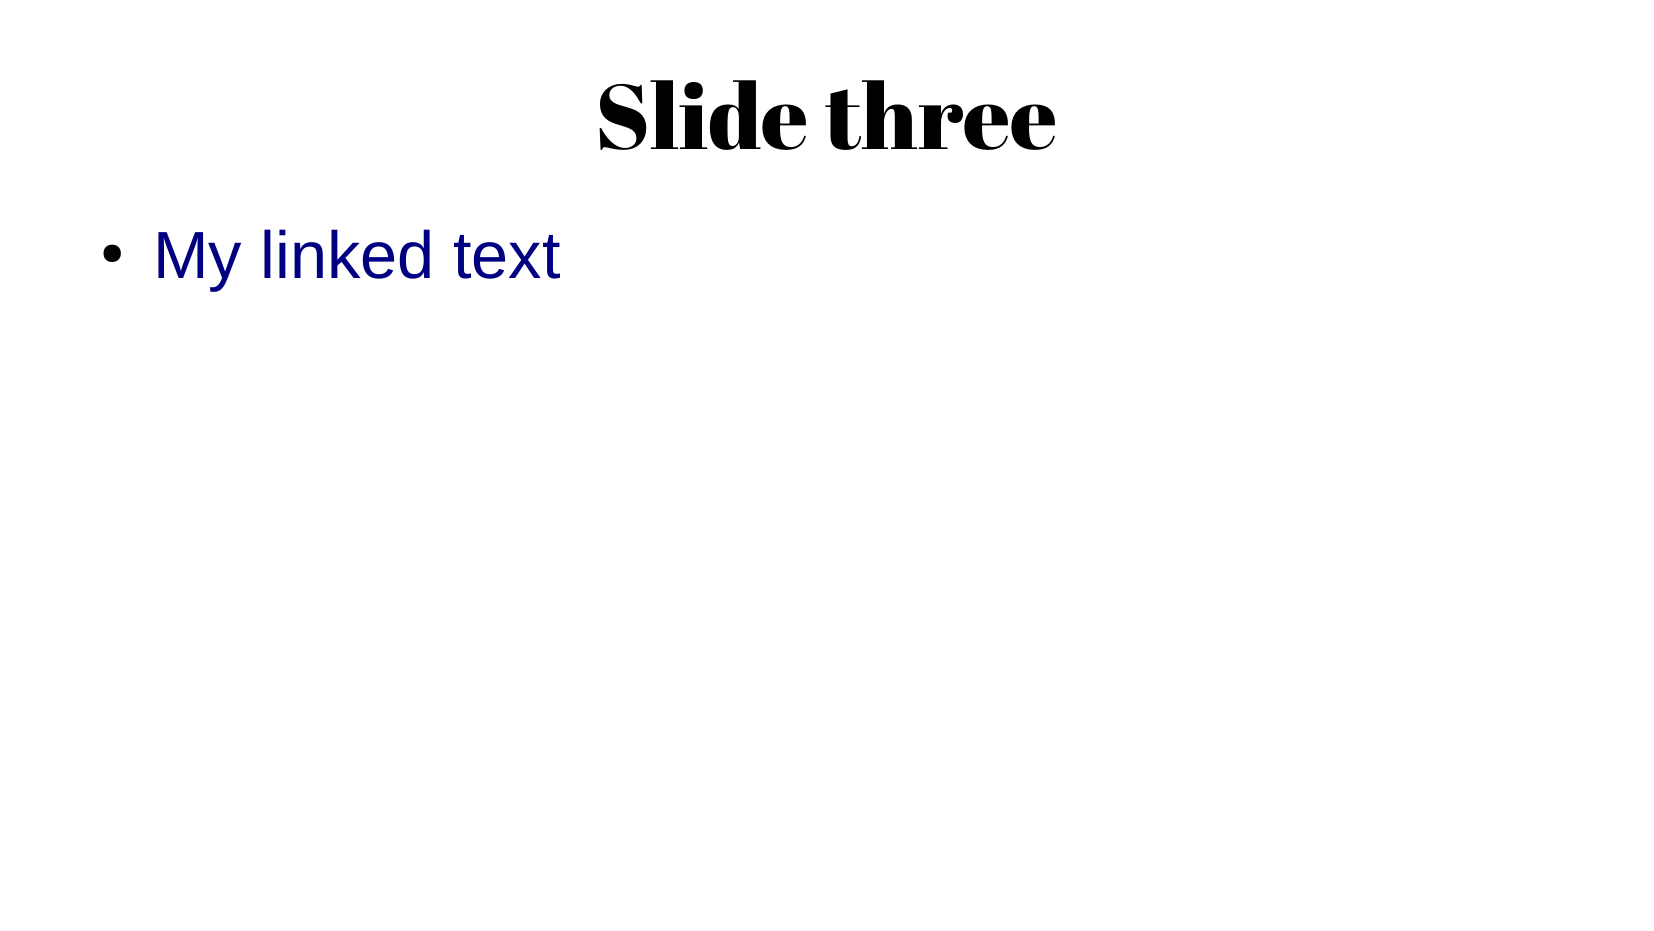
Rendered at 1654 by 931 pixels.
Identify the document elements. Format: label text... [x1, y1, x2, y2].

list My linked text [82, 217, 1571, 758]
title Slide three [82, 37, 1571, 193]
